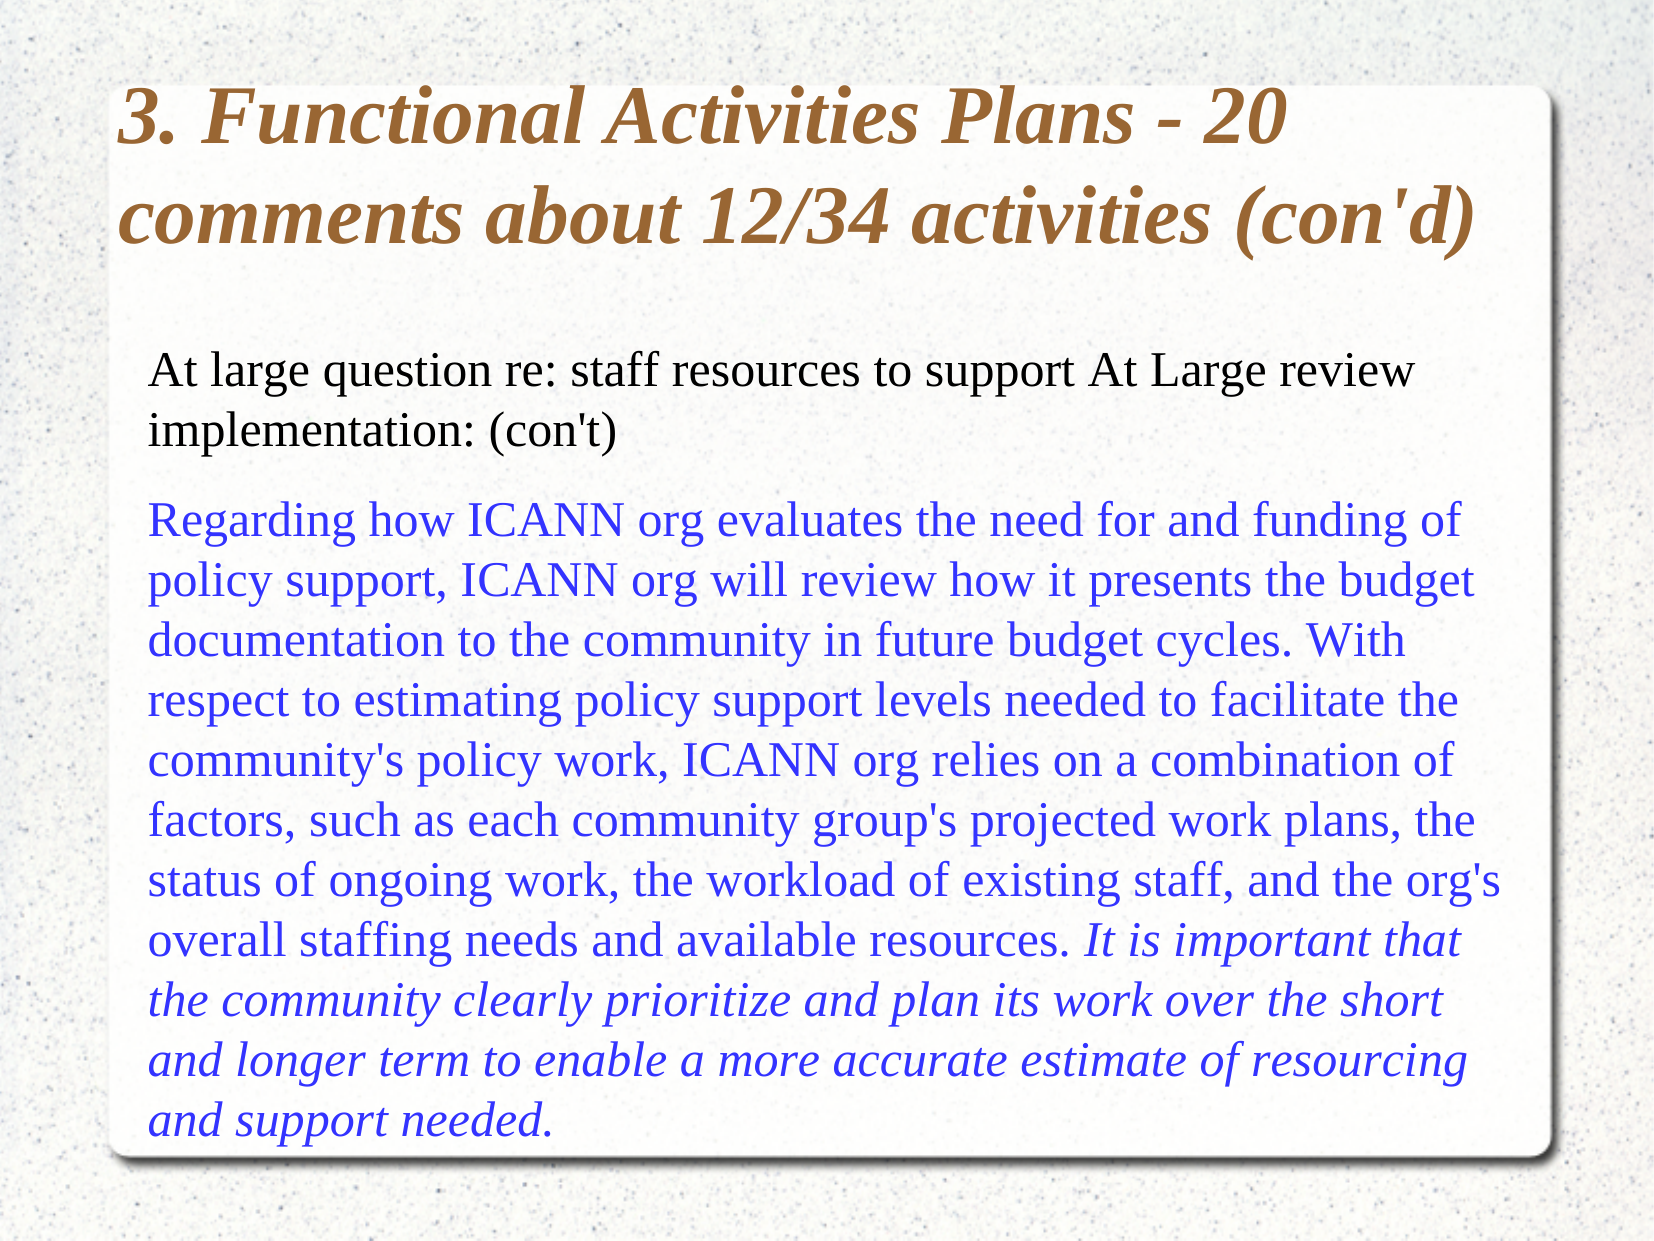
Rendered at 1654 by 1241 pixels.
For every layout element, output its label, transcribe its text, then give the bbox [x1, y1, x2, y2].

title 3. Functional Activities Plans - 20 comments about 12/34 activities (con'd) [118, 60, 1536, 341]
list At large question re: staff resources to support At Large review implementation: (con't) Regarding how ICANN org evaluates the need for and funding of policy support, ICANN org will review how it presents the budget documentation to the community in future budget cycles. With respect to estimating policy support levels needed to facilitate the community's policy work, ICANN org relies on a combination of factors, such as each community group's projected work plans, the status of ongoing work, the workload of existing staff, and the org's overall staffing needs and available resources. It is important that the community clearly prioritize and plan its work over the short and longer term to enable a more accurate estimate of resourcing and support needed. [147, 336, 1506, 1153]
